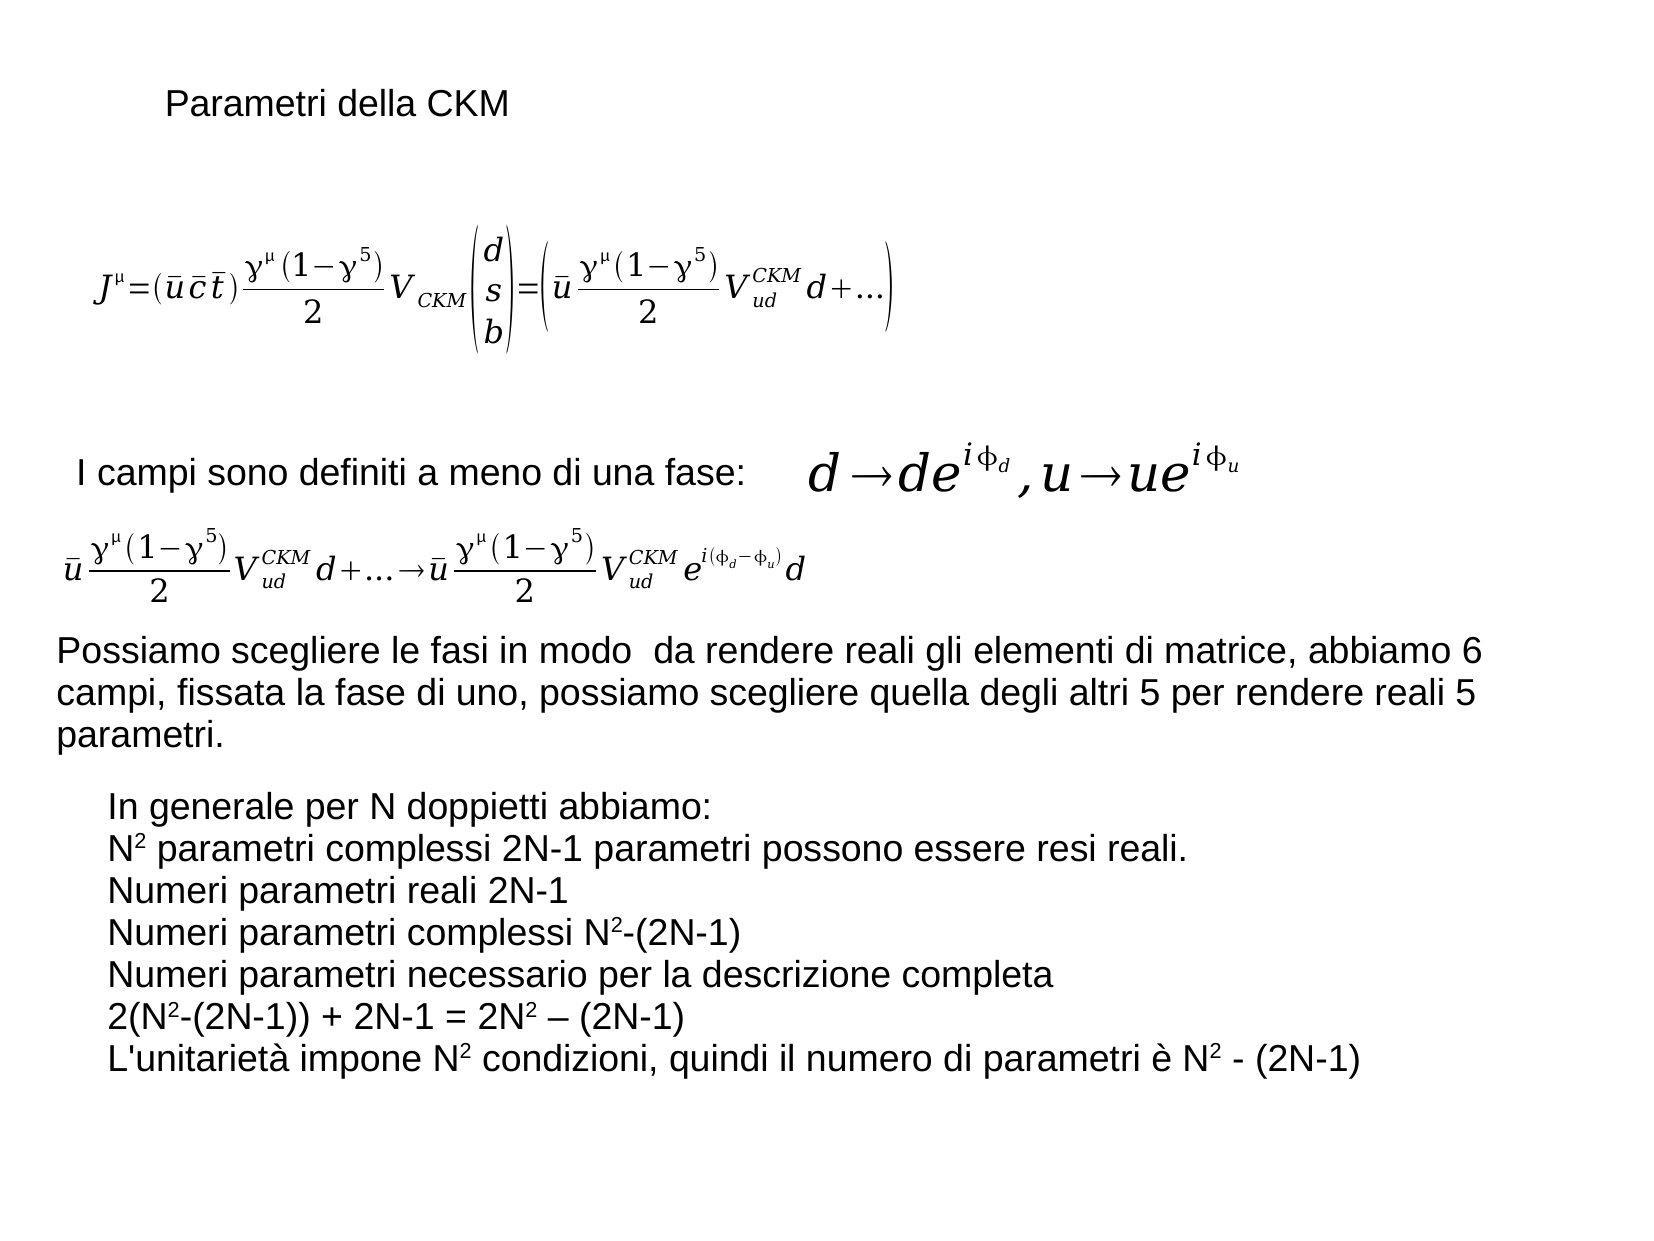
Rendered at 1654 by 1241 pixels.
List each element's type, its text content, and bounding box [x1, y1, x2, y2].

chart [84, 222, 904, 356]
text_box I campi sono definiti a meno di una fase: [61, 444, 812, 524]
chart [54, 524, 814, 611]
text_box Parametri della CKM [150, 75, 1426, 132]
text_box In generale per N doppietti abbiamo: N2 parametri complessi 2N-1 parametri possono essere resi reali. Numeri parametri reali 2N-1 Numeri parametri complessi N2-(2N-1) Numeri parametri necessario per la descrizione completa 2(N2-(2N-1)) + 2N-1 = 2N2 – (2N-1) L'unitarietà impone N2 condizioni, quindi il numero di parametri è N2 - (2N-1) [92, 778, 1556, 1087]
text_box Possiamo scegliere le fasi in modo da rendere reali gli elementi di matrice, abbiamo 6 campi, fissata la fase di uno, possiamo scegliere quella degli altri 5 per rendere reali 5 parametri. [41, 621, 1576, 763]
chart [795, 436, 1251, 506]
